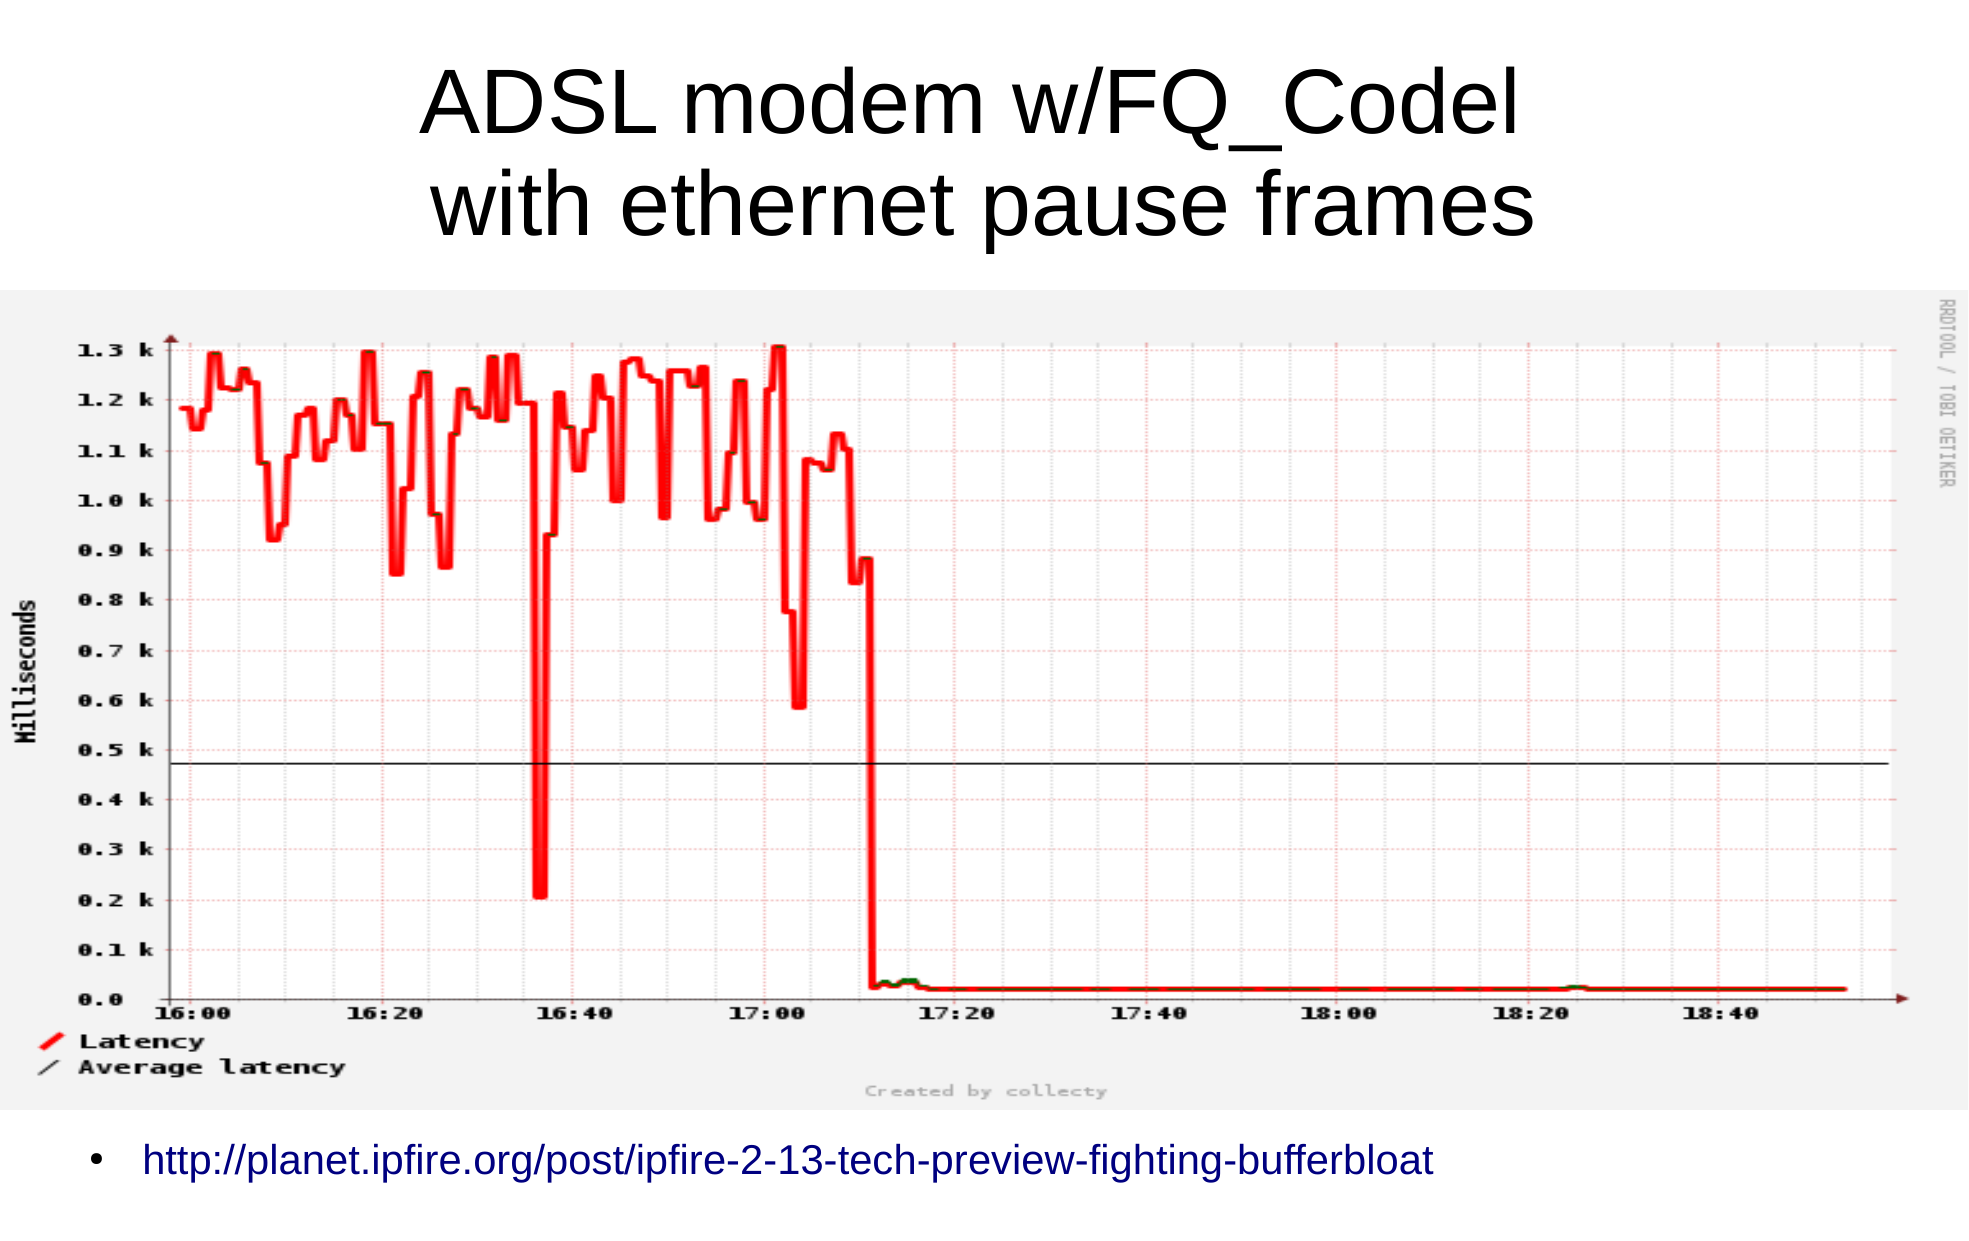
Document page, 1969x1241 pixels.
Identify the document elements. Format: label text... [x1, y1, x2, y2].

title ADSL modem w/FQ_Codel with ethernet pause frames [98, 49, 1870, 257]
picture [0, 290, 1969, 1111]
list http://planet.ipfire.org/post/ipfire-2-13-tech-preview-fighting-bufferbloat [71, 1137, 1804, 1241]
